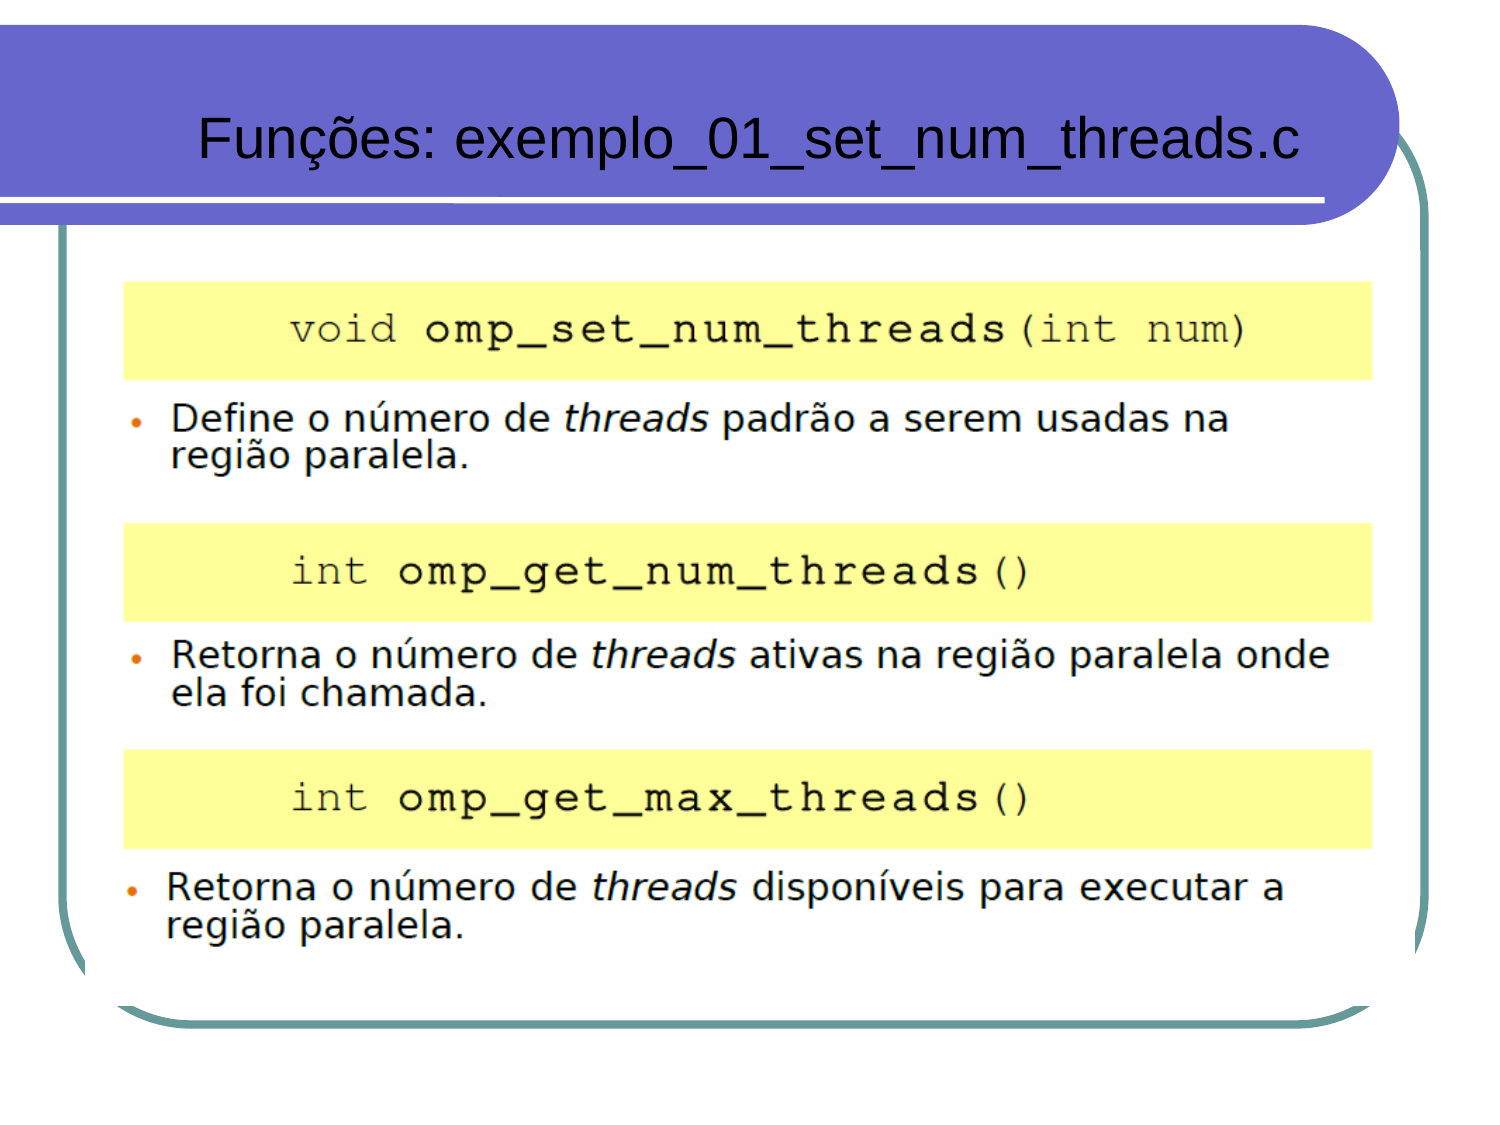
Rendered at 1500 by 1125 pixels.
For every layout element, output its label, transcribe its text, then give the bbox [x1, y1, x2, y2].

picture [85, 263, 1415, 1006]
title Funções: exemplo_01_set_num_threads.c [75, 44, 1425, 233]
